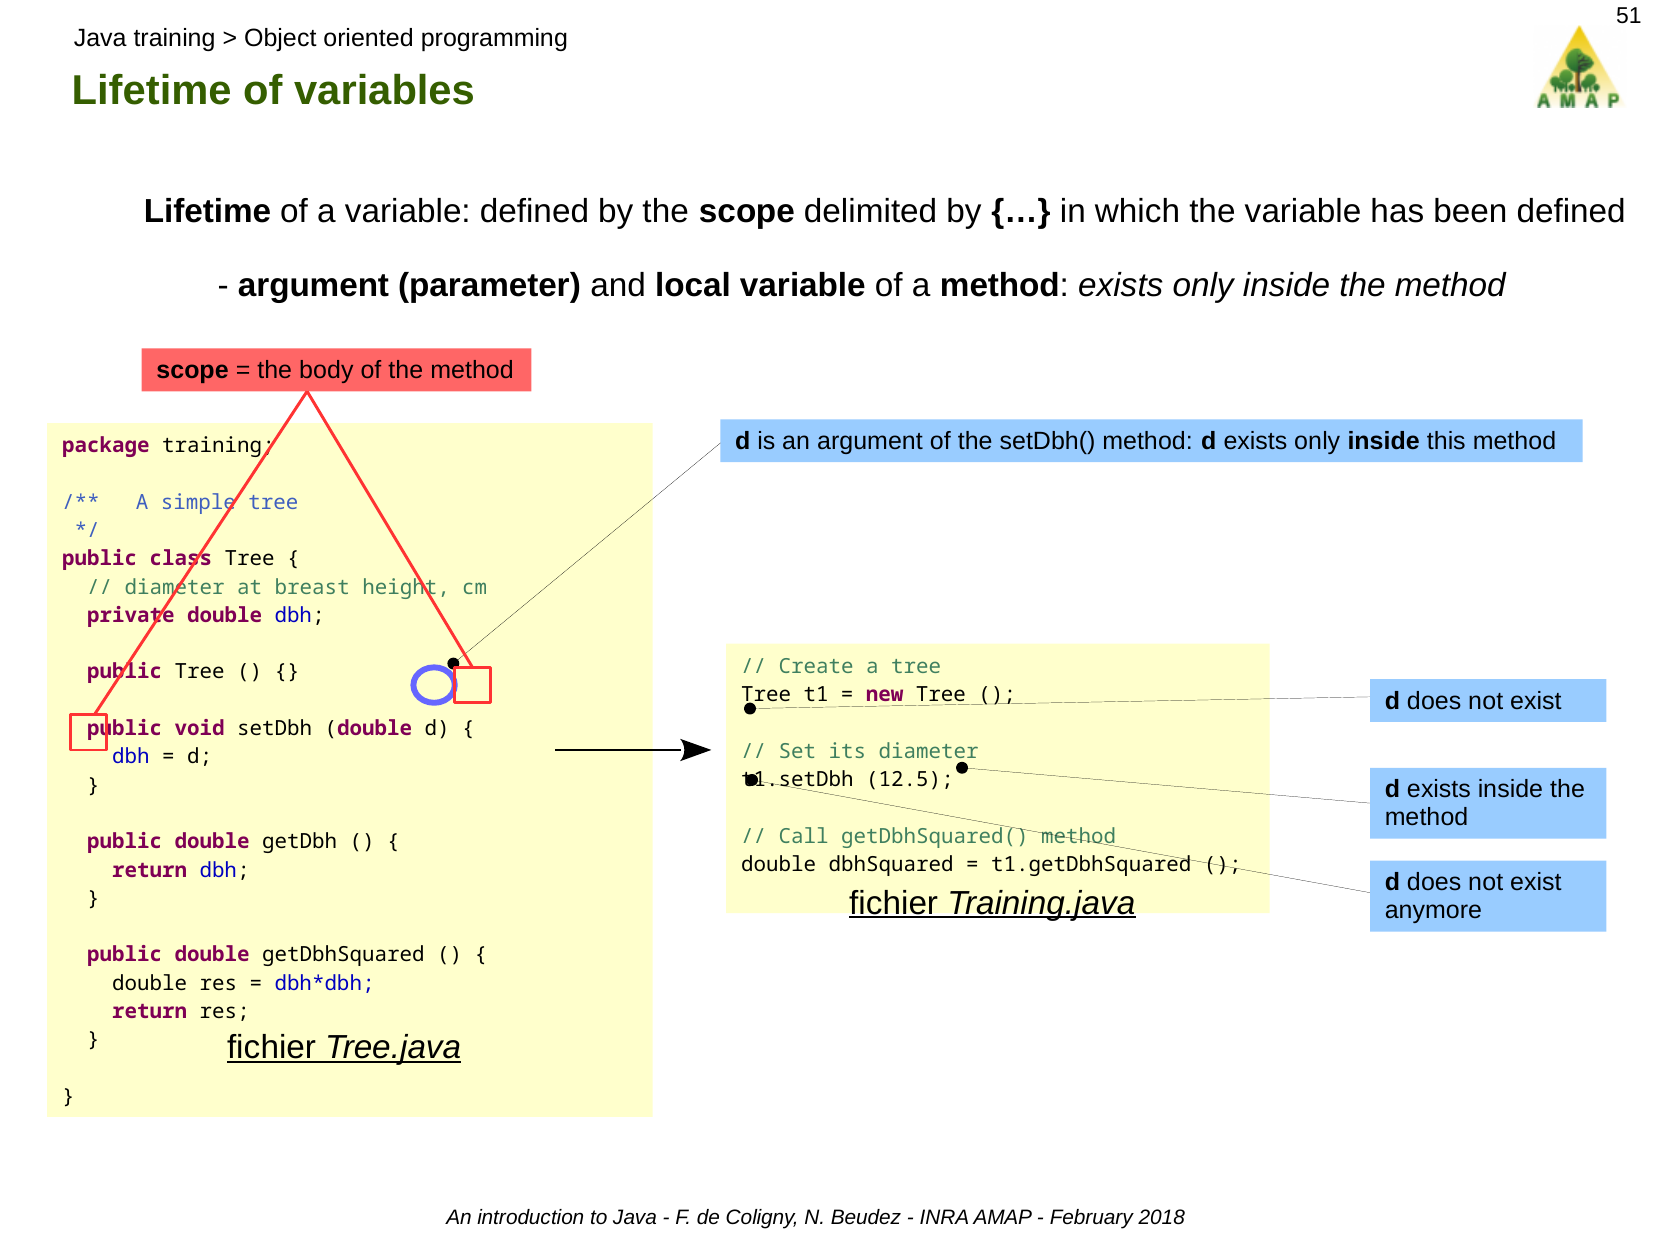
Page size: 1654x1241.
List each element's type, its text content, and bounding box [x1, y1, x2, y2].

text_box // Create a tree Tree t1 = new Tree (); // Set its diameter t1.setDbh (12.5); // Call getDbhSquared() method double dbhSquared = t1.getDbhSquared (); [726, 643, 1270, 877]
text_box fichier Tree.java [212, 1021, 479, 1074]
text_box Lifetime of variables [56, 59, 1513, 121]
text_box fichier Training.java [834, 876, 1155, 929]
picture [1533, 25, 1627, 108]
text_box d is an argument of the setDbh() method: d exists only inside this method [720, 422, 1583, 463]
text_box Java training > Object oriented programming [59, 16, 1004, 60]
text_box Lifetime of a variable: defined by the scope delimited by {…} in which the variable has been defined - argument (parameter) and local variable of a method: exists only inside the method [129, 184, 1654, 422]
text_box package training; /** A simple tree */ public class Tree { // diameter at breast height, cm private double dbh; public Tree () {} public void setDbh (double d) { dbh = d; } public double getDbh () { return dbh; } public double getDbhSquared () { double res = dbh*dbh; return res; } } [47, 423, 653, 1021]
text_box d does not exist anymore [1370, 860, 1607, 932]
text_box d does not exist [1370, 679, 1607, 722]
text_box d exists inside the method [1370, 767, 1607, 839]
text_box package training; /** A simple tree */ public class Tree { // diameter at breast height, cm private double dbh; public Tree () {} public void setDbh (double d) { dbh = d; } public double getDbh () { return dbh; } public double getDbhSquared () { double res = dbh*dbh; return res; } } [329, 423, 653, 652]
